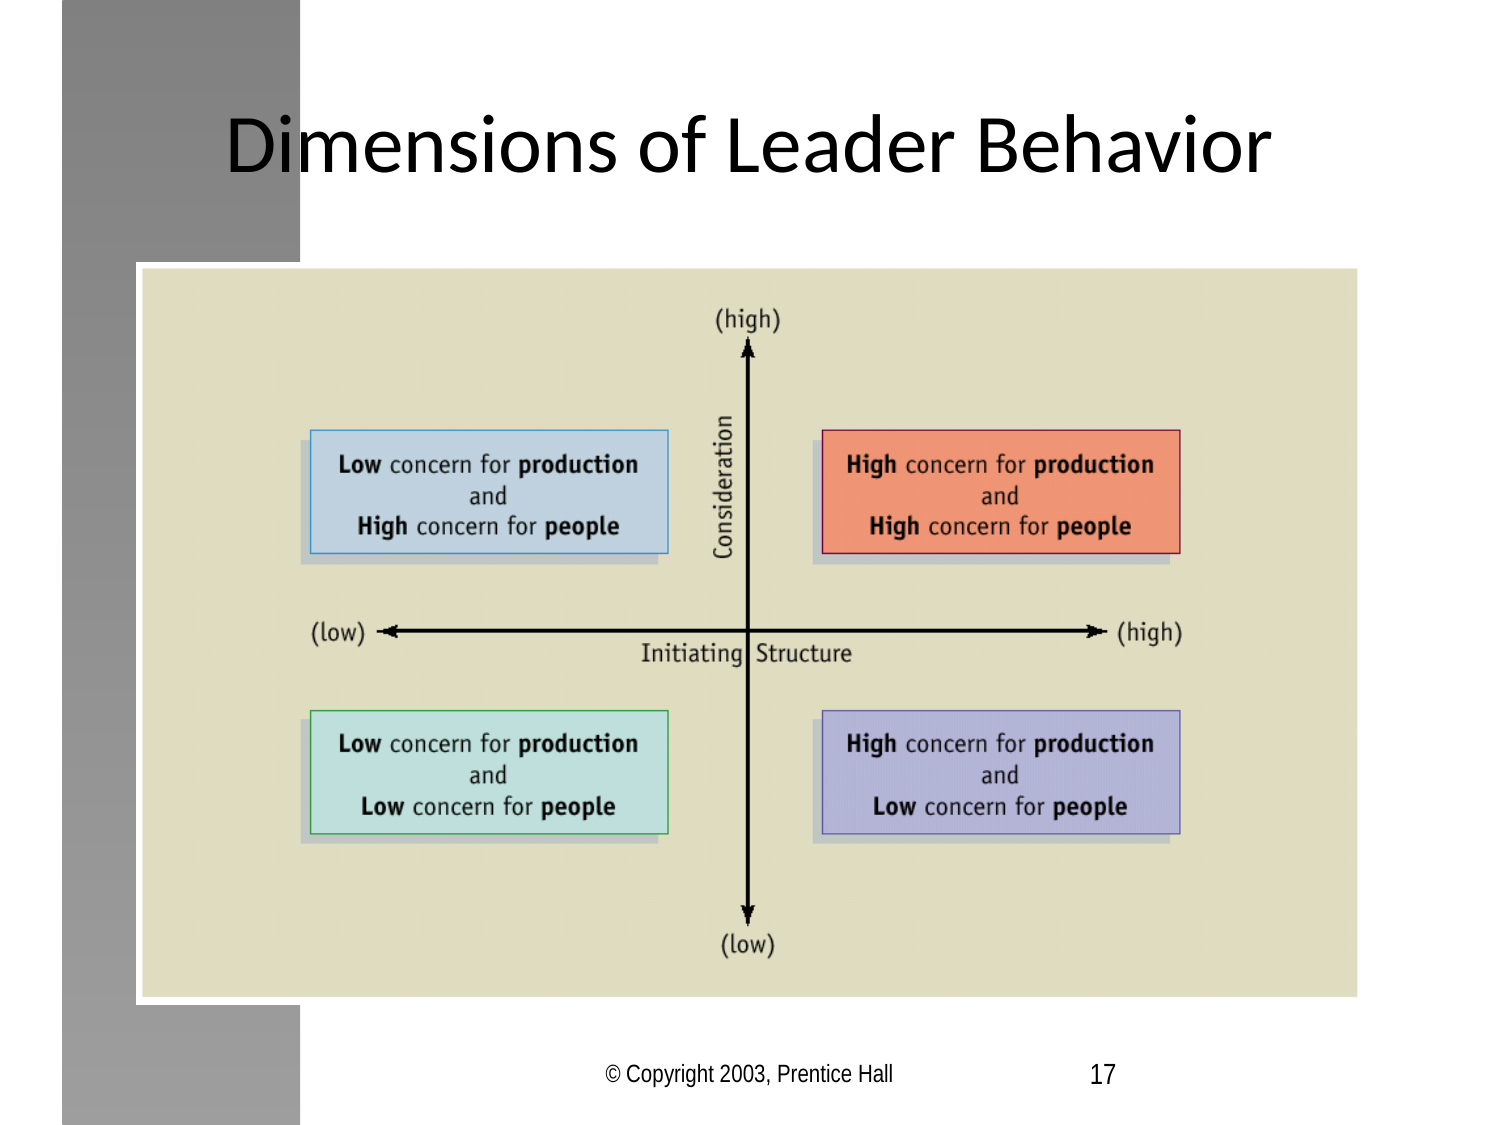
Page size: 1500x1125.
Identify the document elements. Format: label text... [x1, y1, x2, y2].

text_box 17 [1074, 1042, 1426, 1103]
picture [136, 262, 1364, 1005]
title Dimensions of Leader Behavior [75, 45, 1426, 233]
text_box © Copyright 2003, Prentice Hall [512, 1042, 988, 1103]
